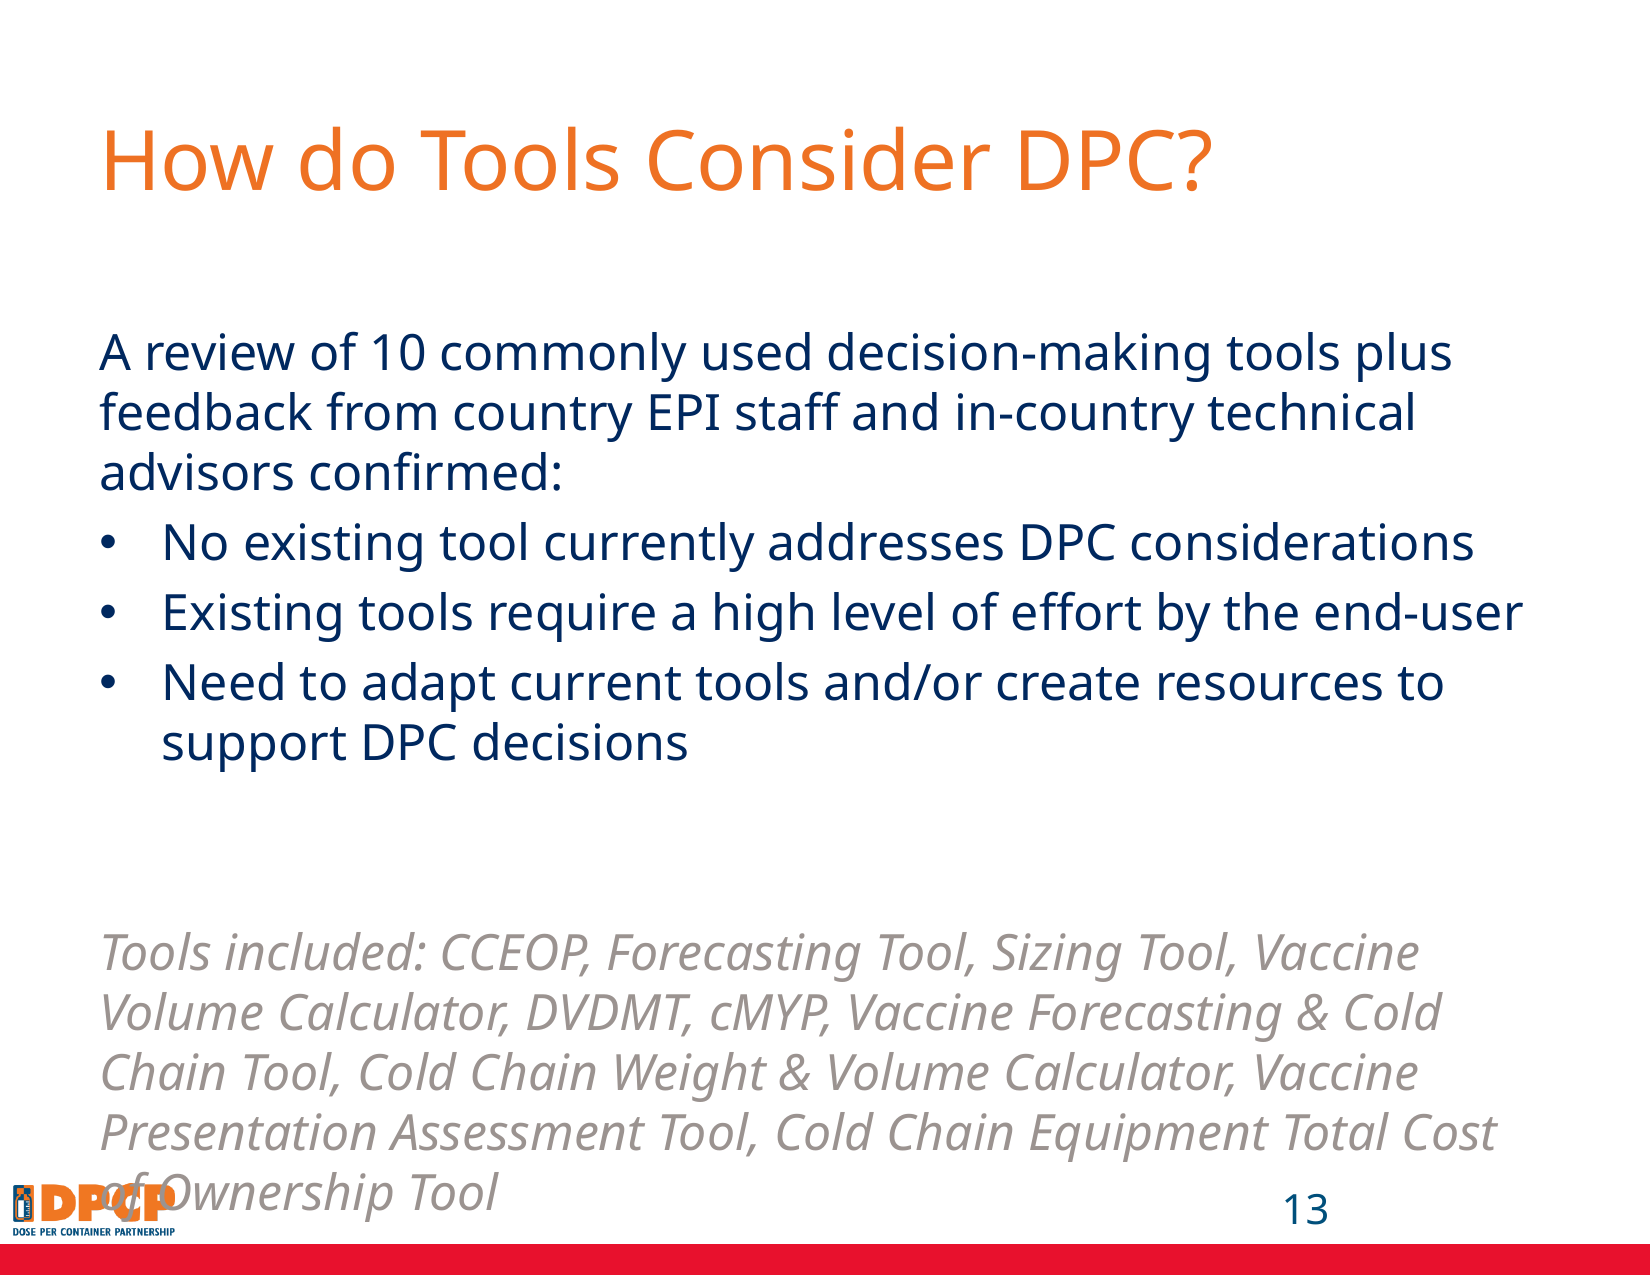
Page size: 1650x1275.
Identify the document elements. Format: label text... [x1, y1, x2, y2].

list A review of 10 commonly used decision-making tools plus feedback from country EPI staff and in-country technical advisors confirmed: No existing tool currently addresses DPC considerations Existing tools require a high level of effort by the end-user Need to adapt current tools and/or create resources to support DPC decisions Tools included: CCEOP, Forecasting Tool, Sizing Tool, Vaccine Volume Calculator, DVDMT, cMYP, Vaccine Forecasting & Cold Chain Tool, Cold Chain Weight & Volume Calculator, Vaccine Presentation Assessment Tool, Cold Chain Equipment Total Cost of Ownership Tool [82, 312, 1568, 1154]
picture [164, 1183, 175, 1207]
picture [106, 1187, 120, 1207]
title How do Tools Consider DPC? [82, 51, 1568, 264]
picture [12, 1183, 175, 1238]
